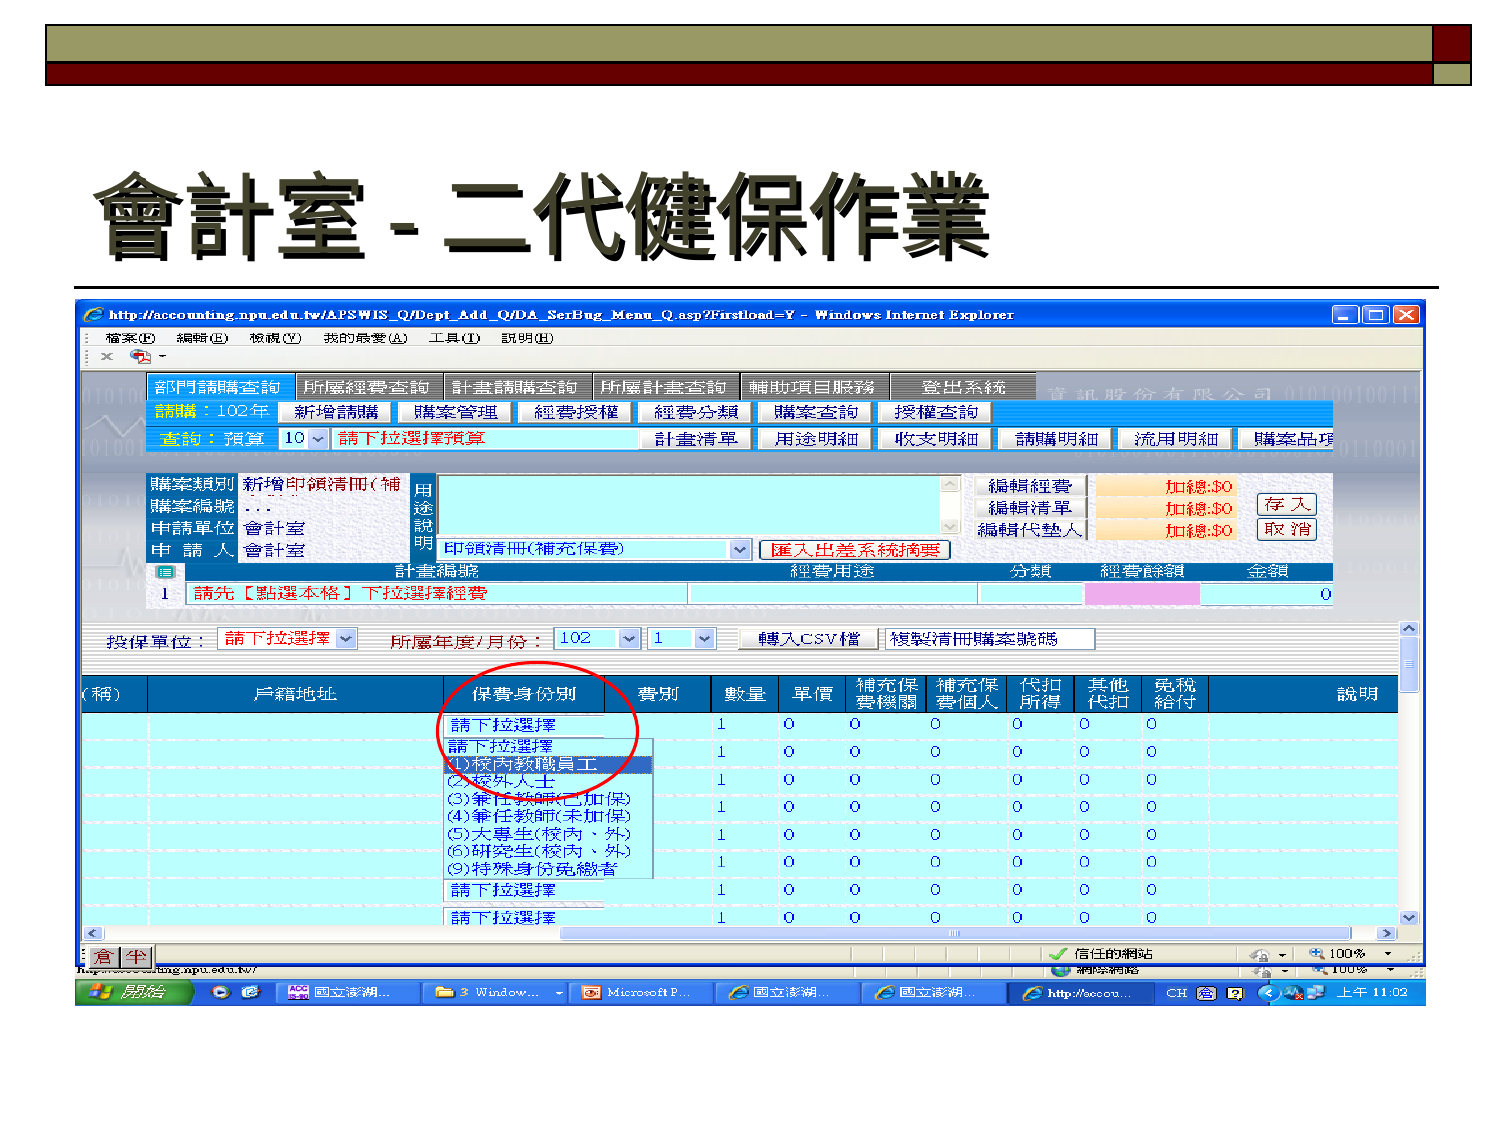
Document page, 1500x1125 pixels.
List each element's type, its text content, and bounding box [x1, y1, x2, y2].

list [75, 299, 1426, 1006]
text_box [437, 662, 638, 801]
title 會計室-二代健保作業 [75, 87, 1426, 275]
